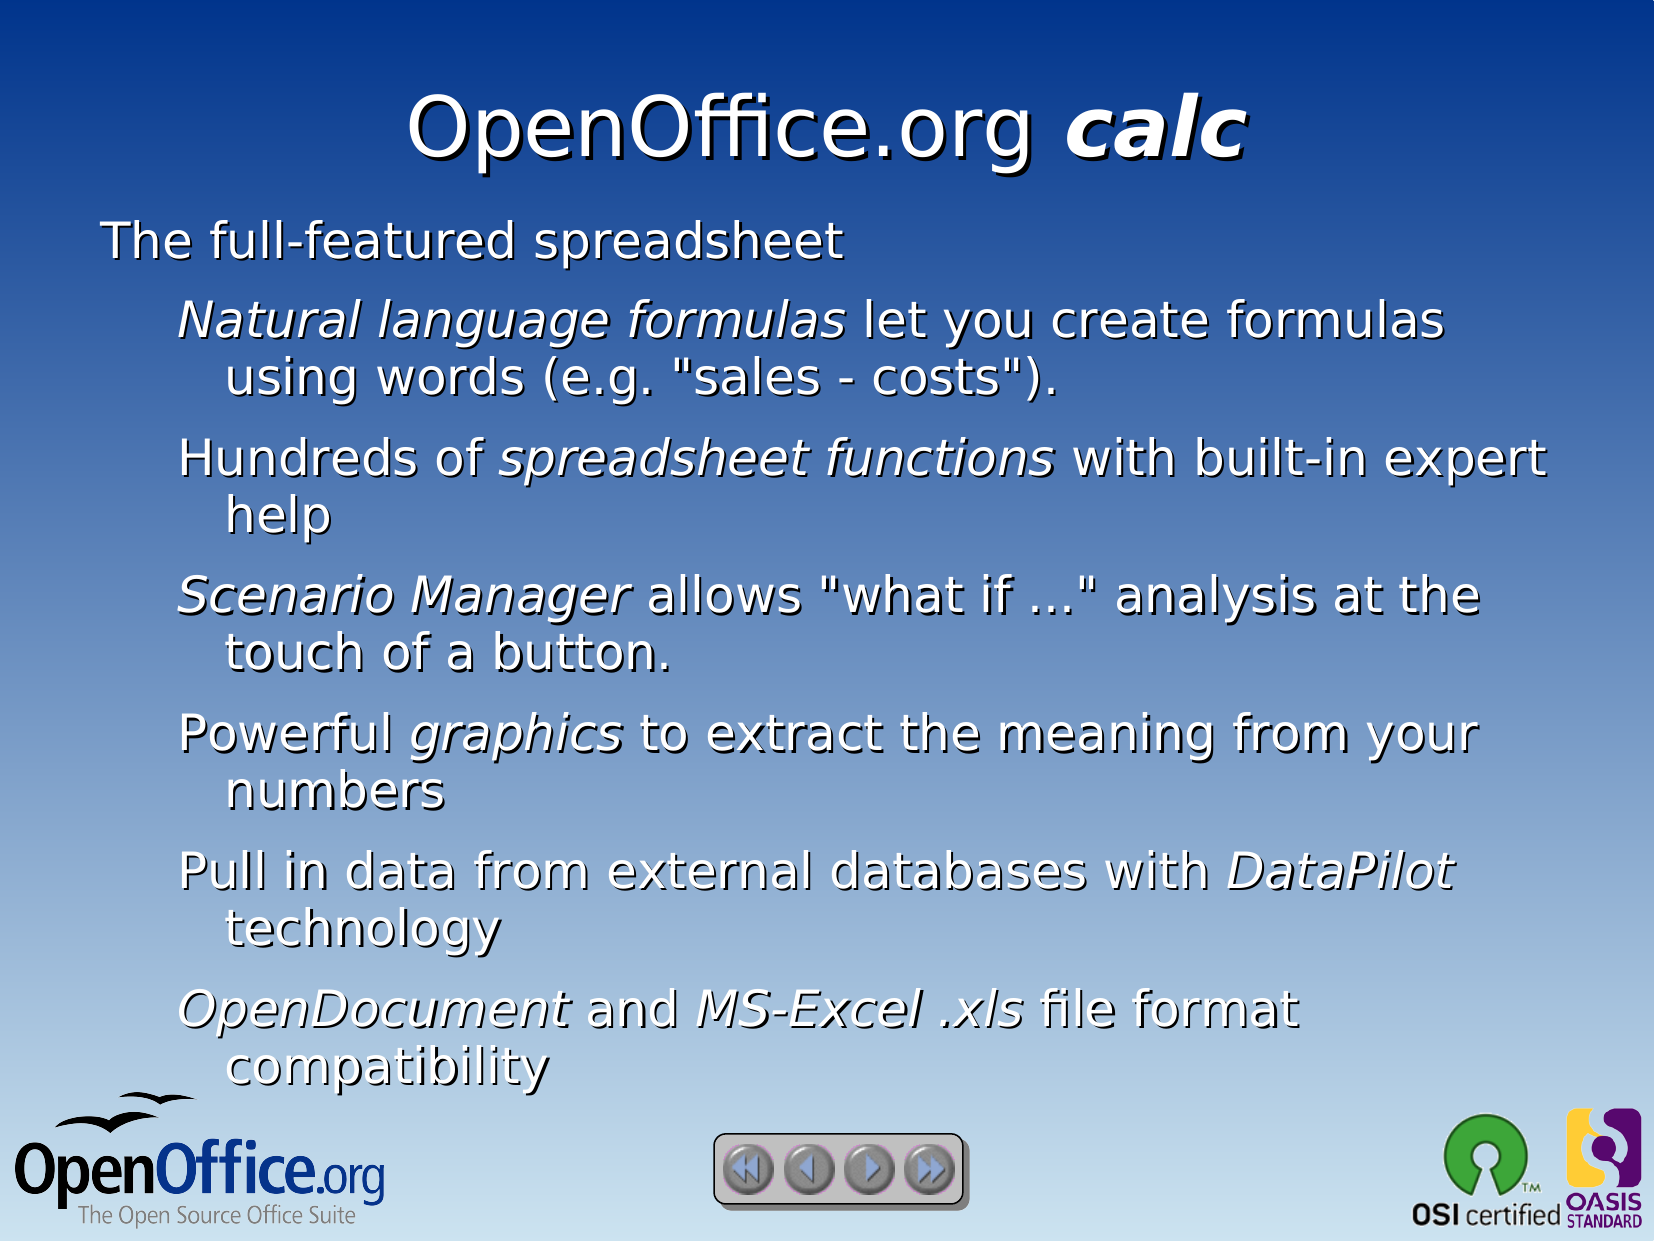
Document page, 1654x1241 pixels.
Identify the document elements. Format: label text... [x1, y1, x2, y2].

picture [844, 1144, 895, 1195]
picture [1405, 1102, 1654, 1238]
picture [15, 1092, 384, 1229]
text_box [714, 1133, 963, 1204]
picture [784, 1144, 835, 1195]
list The full-featured spreadsheet Natural language formulas let you create formulas using words (e.g. "sales - costs"). Hundreds of spreadsheet functions with built-in expert help Scenario Manager allows "what if ..." analysis at the touch of a button. Powerful graphics to extract the meaning from your numbers Pull in data from external databases with DataPilot technology OpenDocument and MS-Excel .xls file format compatibility [82, 212, 1571, 1110]
title OpenOffice.org calc [82, 56, 1571, 200]
picture [904, 1144, 955, 1195]
picture [723, 1144, 774, 1195]
